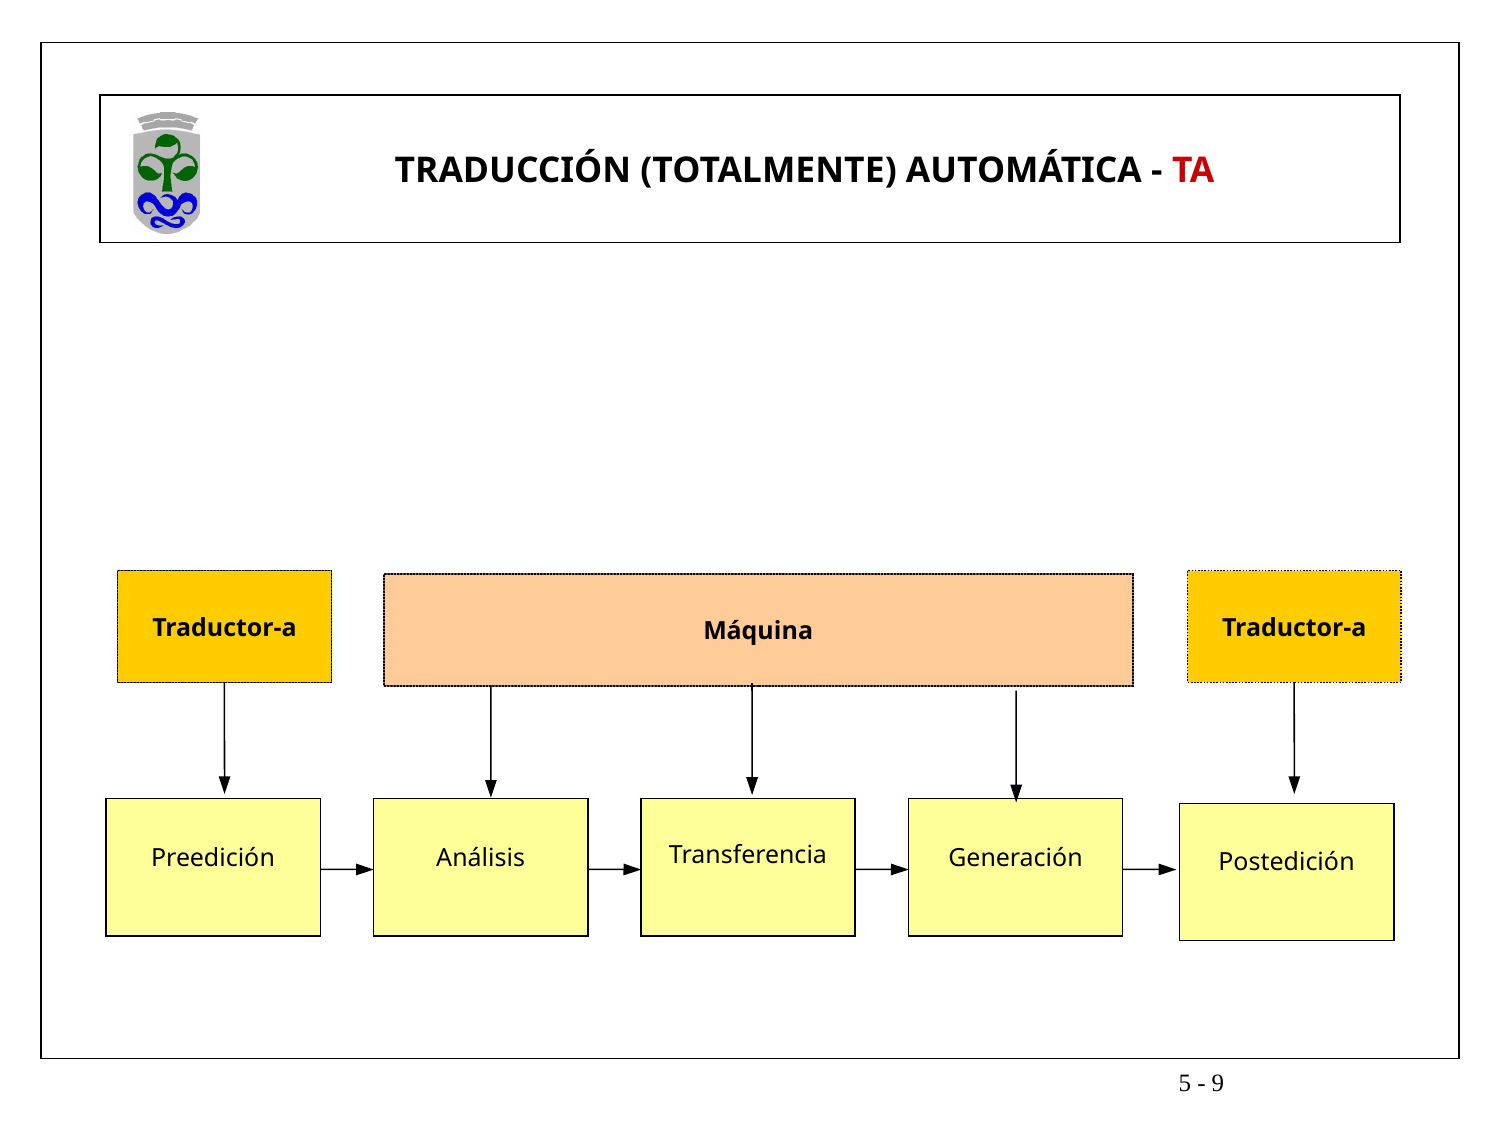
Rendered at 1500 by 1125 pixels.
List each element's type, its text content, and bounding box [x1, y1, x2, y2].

text_box TRADUCCIÓN (TOTALMENTE) AUTOMÁTICA - TA [100, 95, 1400, 243]
text_box 5 - 9 [1163, 1058, 1477, 1089]
text_box Máquina [383, 574, 1133, 686]
text_box Transferencia [641, 798, 856, 936]
text_box Preedición [106, 798, 321, 936]
text_box Postedición [1179, 803, 1394, 941]
text_box Traductor-a [1187, 570, 1402, 683]
text_box Generación [908, 798, 1123, 936]
text_box Traductor-a [117, 570, 332, 683]
text_box Análisis [373, 798, 588, 936]
